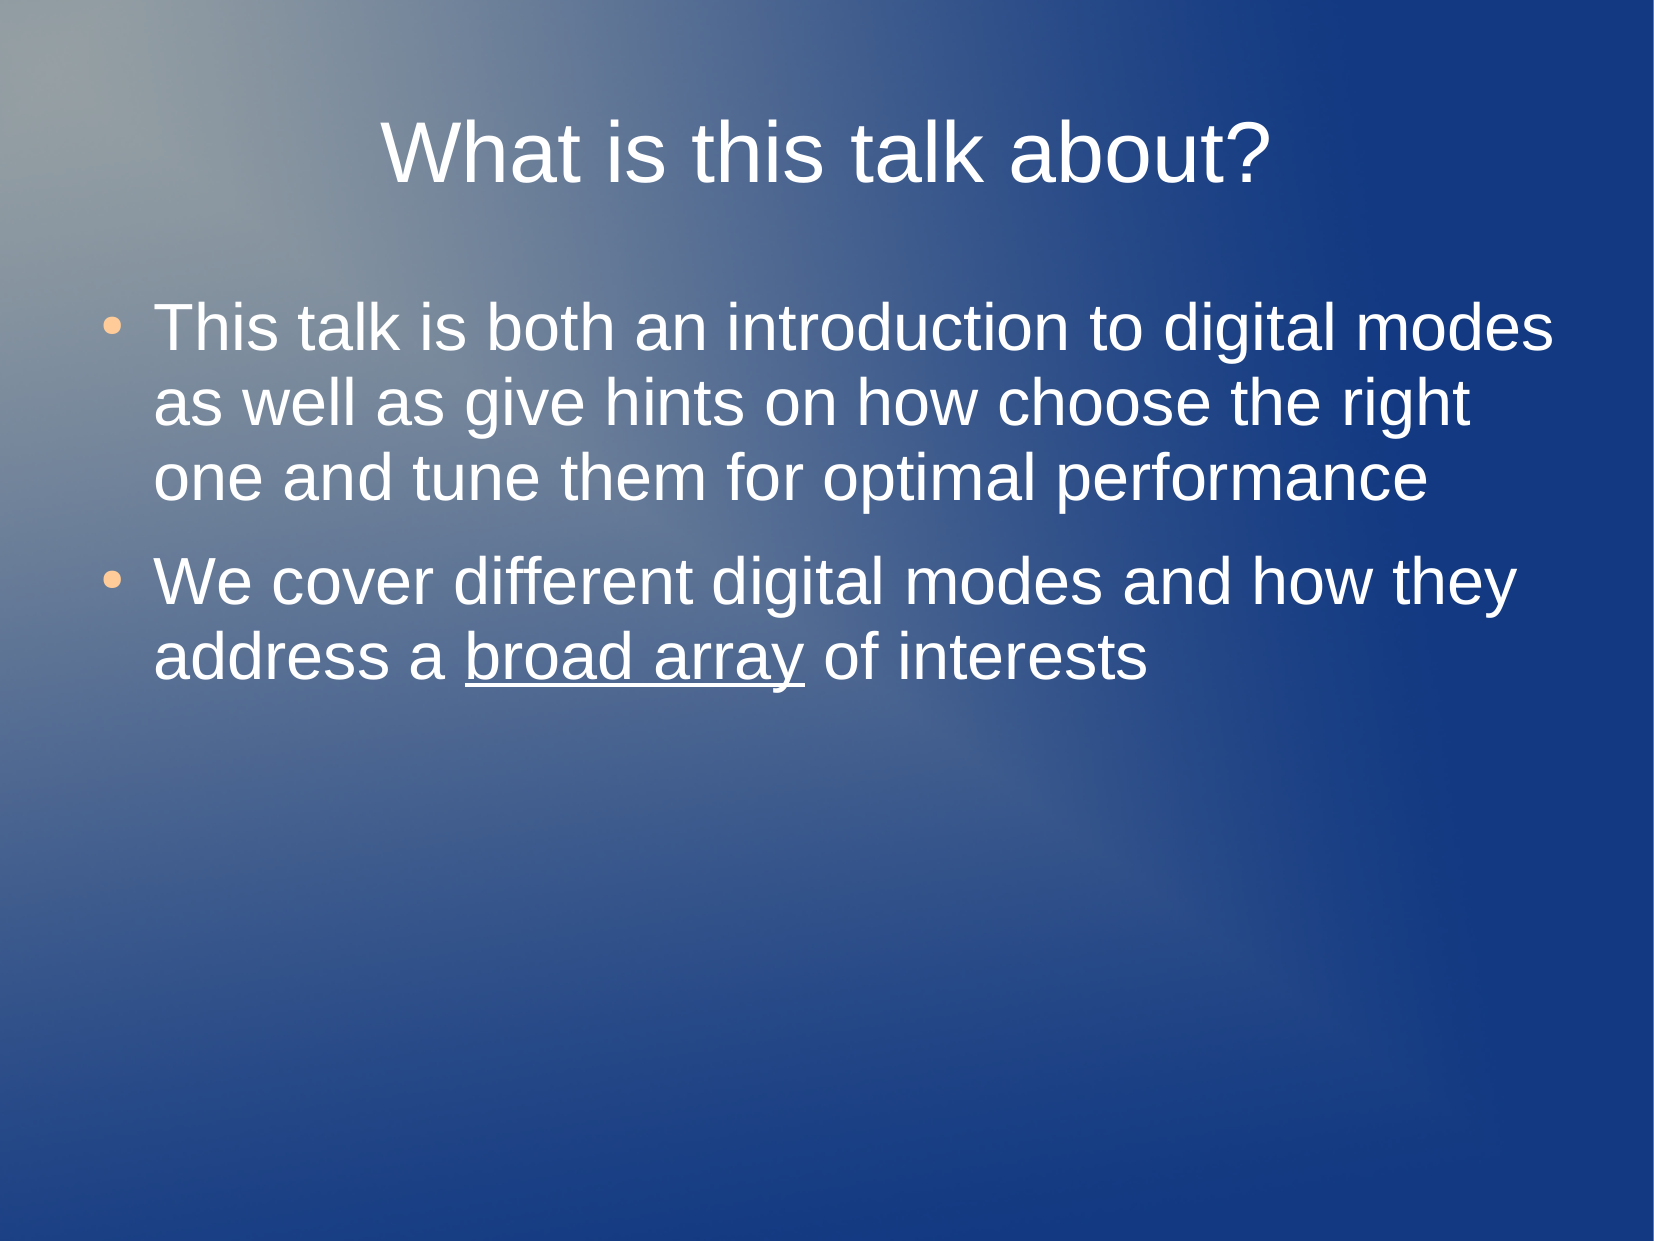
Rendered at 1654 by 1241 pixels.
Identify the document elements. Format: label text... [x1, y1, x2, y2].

list This talk is both an introduction to digital modes as well as give hints on how choose the right one and tune them for optimal performance We cover different digital modes and how they address a broad array of interests [82, 290, 1571, 1109]
picture [0, 0, 1654, 1241]
title What is this talk about? [82, 49, 1571, 257]
